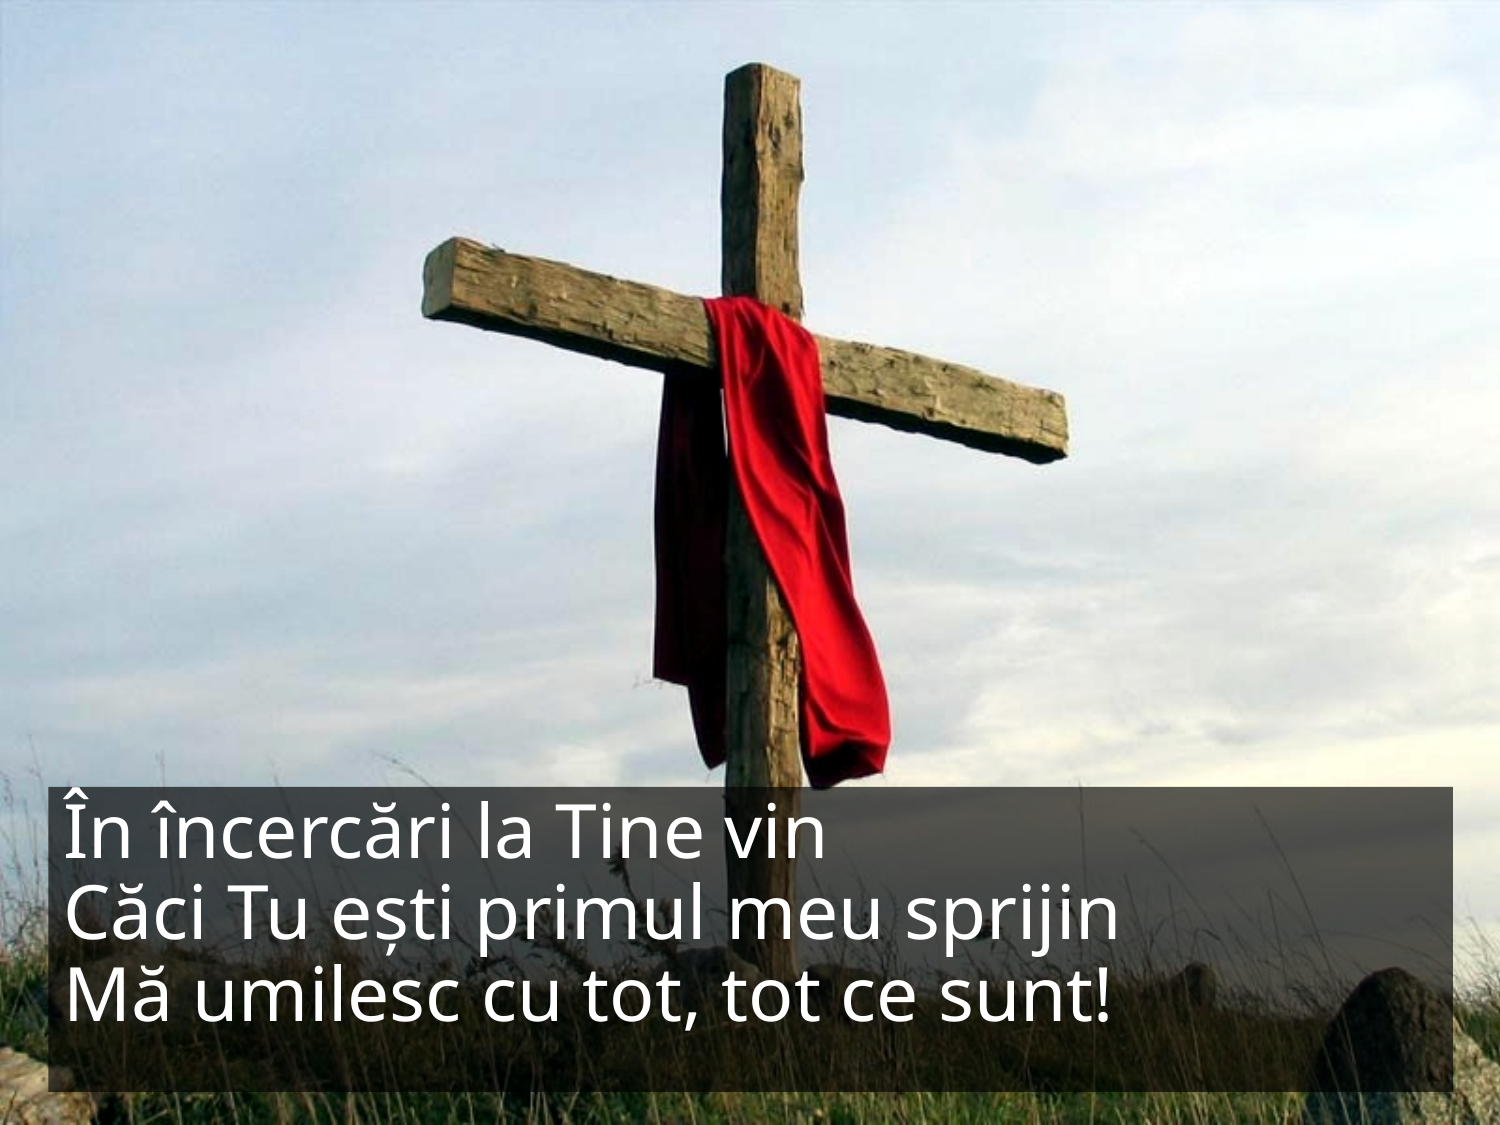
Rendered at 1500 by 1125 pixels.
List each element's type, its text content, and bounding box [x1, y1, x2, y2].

text_box În încercări la Tine vin Căci Tu ești primul meu sprijin Mă umilesc cu tot, tot ce sunt! [48, 786, 1453, 1092]
picture [0, 0, 1500, 1125]
